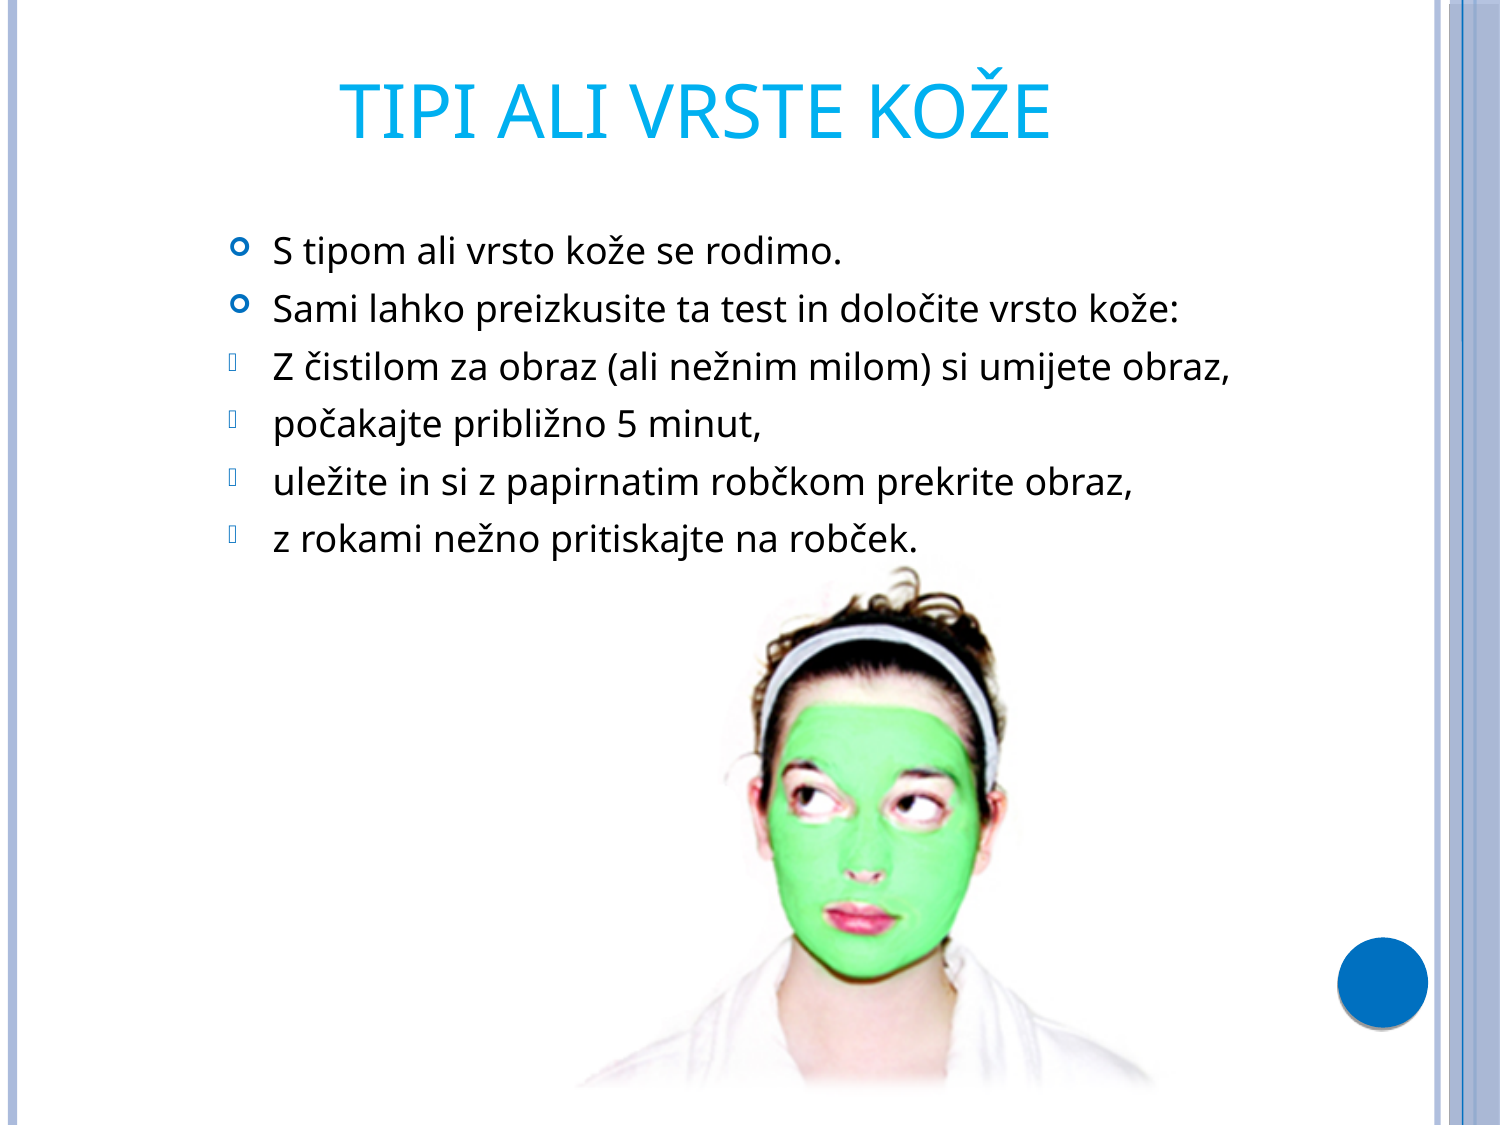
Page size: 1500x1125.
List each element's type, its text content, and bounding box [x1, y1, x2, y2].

title Tipi ali vrste kože [100, 45, 1294, 161]
picture [573, 634, 1244, 1109]
list S tipom ali vrsto kože se rodimo. Sami lahko preizkusite ta test in določite vrsto kože: Z čistilom za obraz (ali nežnim milom) si umijete obraz, počakajte približno 5 minut, uležite in si z papirnatim robčkom prekrite obraz, z rokami nežno pritiskajte na robček. [213, 220, 1265, 634]
